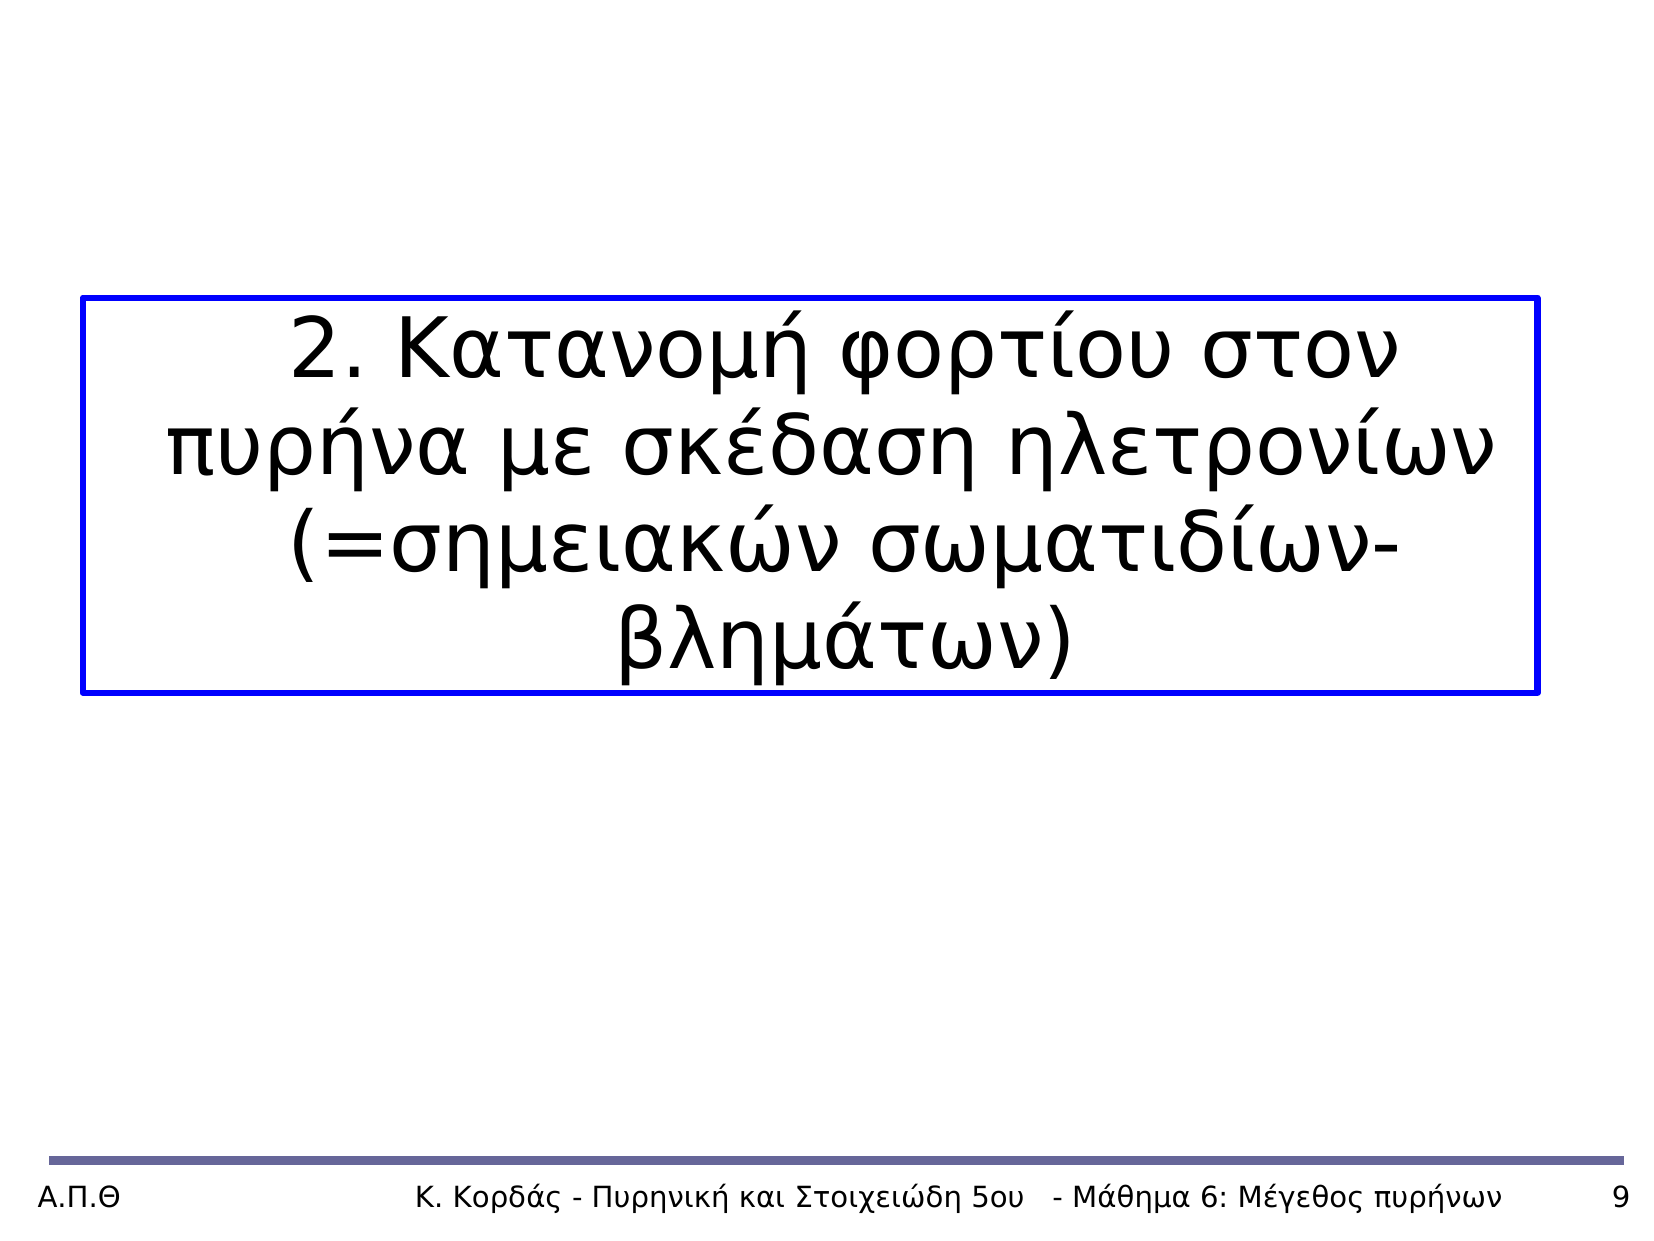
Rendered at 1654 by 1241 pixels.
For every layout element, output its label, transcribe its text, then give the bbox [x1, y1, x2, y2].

list 2. Κατανομή φορτίου στον πυρήνα με σκέδαση ηλετρονίων (=σημειακών σωματιδίων-βλημάτων) [82, 297, 1538, 693]
